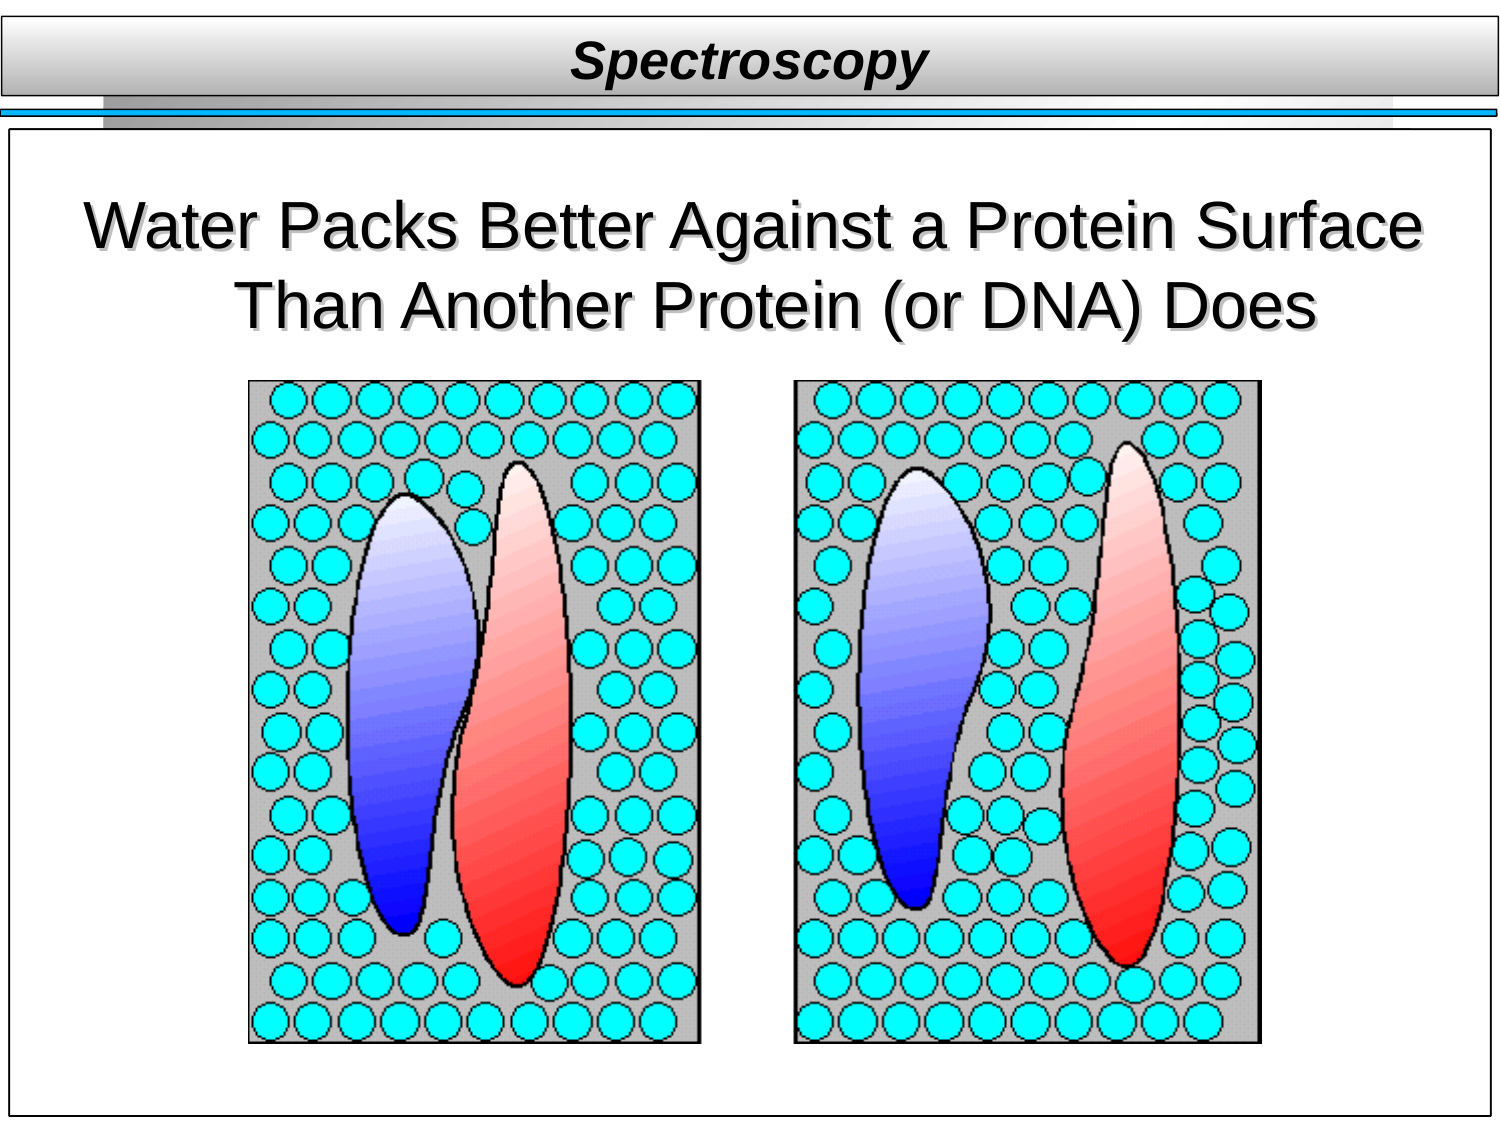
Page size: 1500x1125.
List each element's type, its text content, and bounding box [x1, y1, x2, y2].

chart [248, 402, 1262, 1044]
text_box [9, 129, 1491, 1116]
text_box [0, 109, 1497, 117]
text_box Spectroscopy [1, 16, 1499, 96]
title Water Packs Better Against a Protein Surface Than Another Protein (or DNA) Does [68, 122, 1453, 402]
